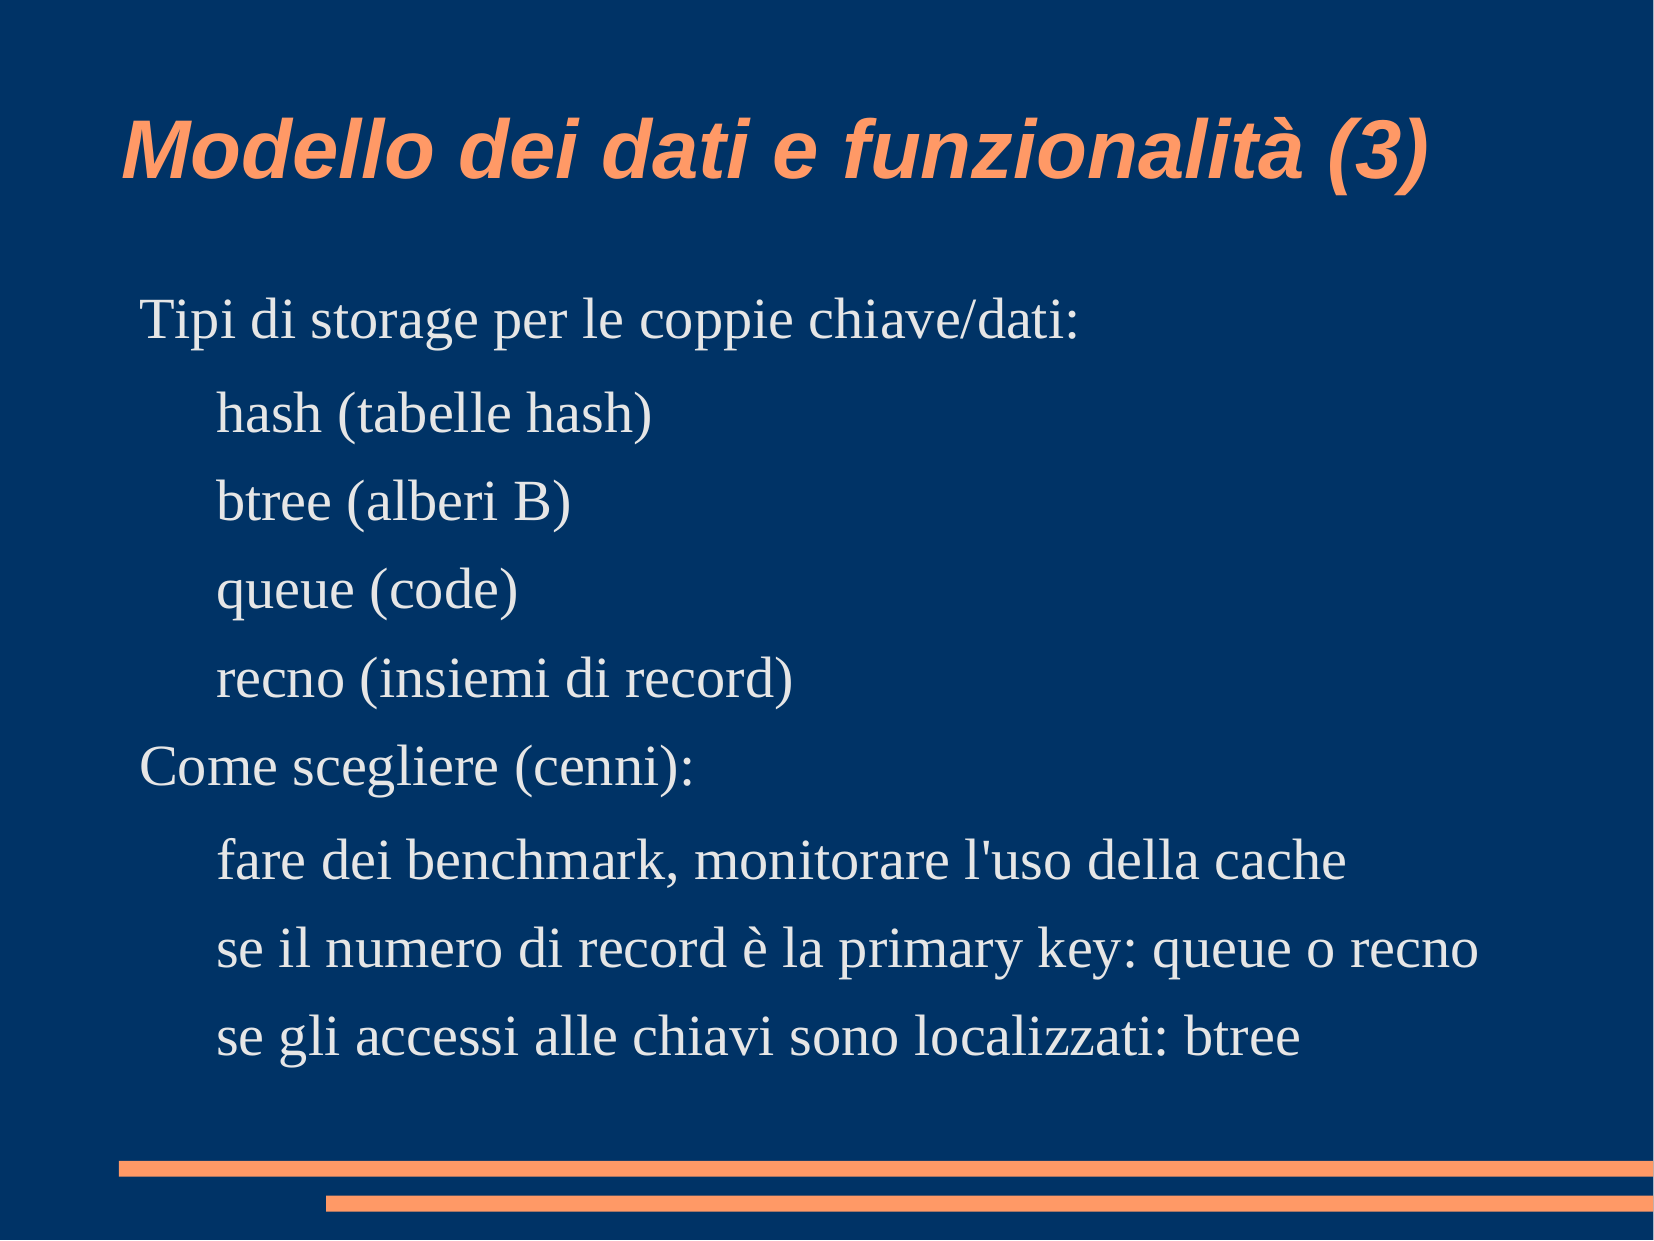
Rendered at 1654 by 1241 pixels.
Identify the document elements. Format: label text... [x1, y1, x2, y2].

title Modello dei dati e funzionalità (3) [121, 46, 1534, 254]
list Tipi di storage per le coppie chiave/dati: hash (tabelle hash) btree (alberi B) queue (code) recno (insiemi di record) Come scegliere (cenni): fare dei benchmark, monitorare l'uso della cache se il numero di record è la primary key: queue o recno se gli accessi alle chiavi sono localizzati: btree [121, 286, 1561, 1097]
